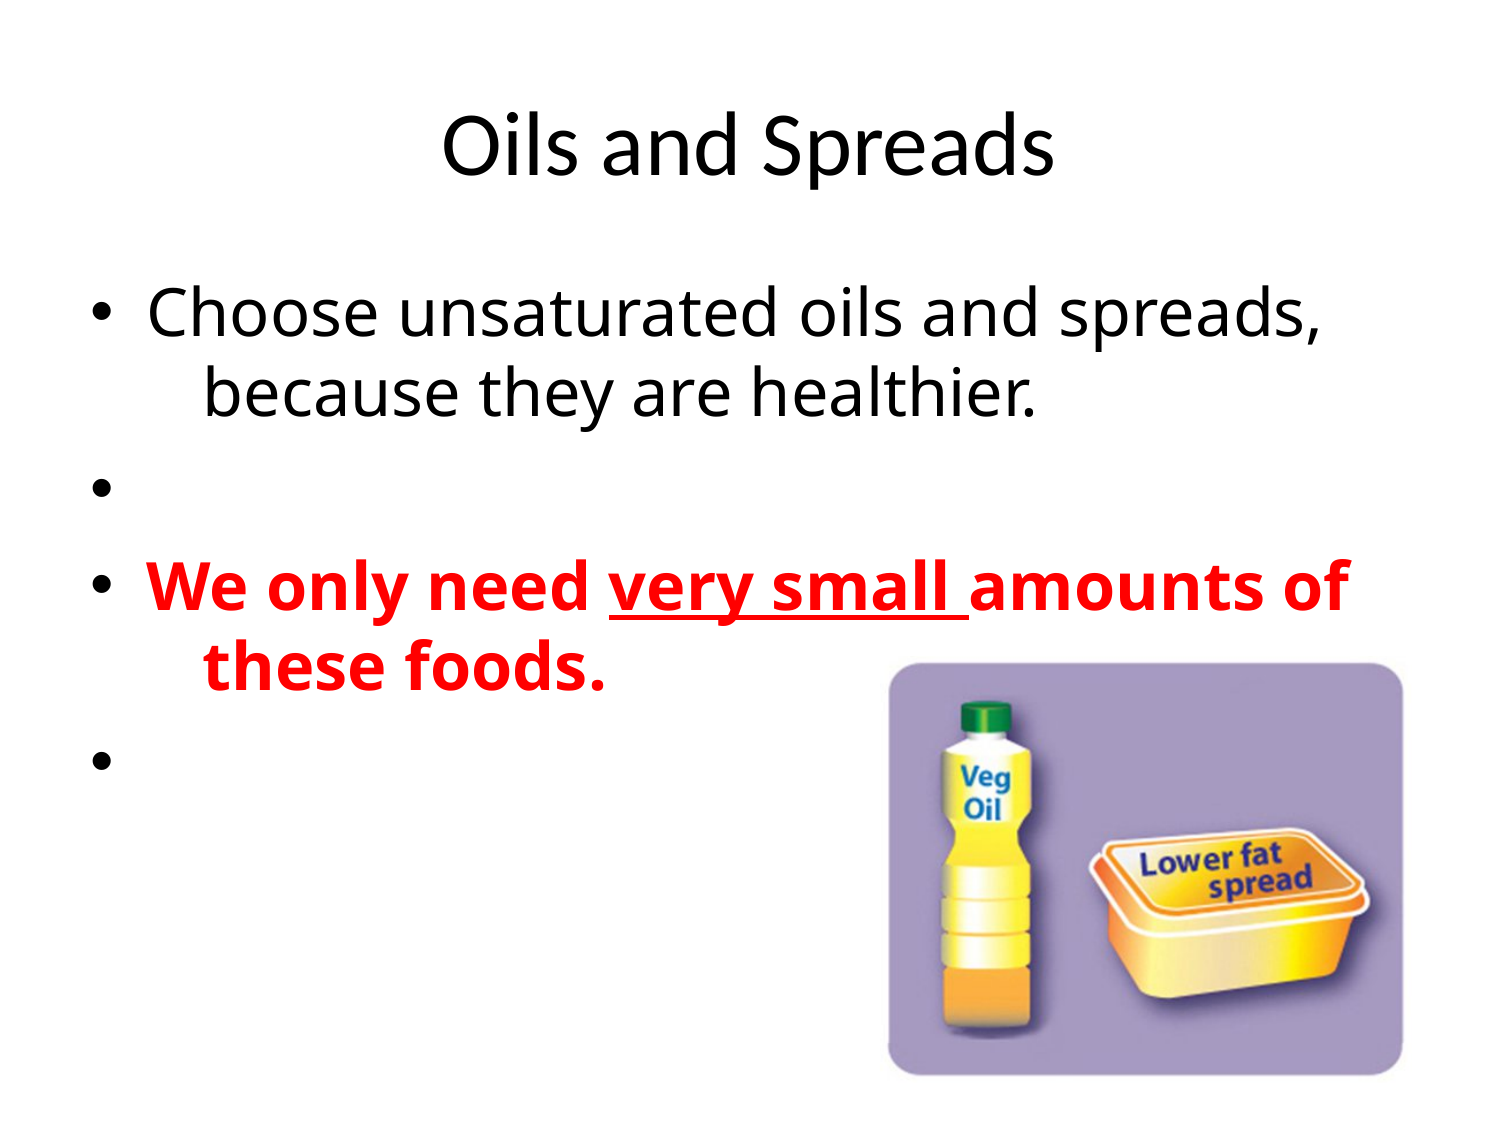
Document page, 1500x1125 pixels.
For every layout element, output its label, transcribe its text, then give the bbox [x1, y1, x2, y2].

title Oils and Spreads [75, 45, 1426, 233]
list Choose unsaturated oils and spreads, because they are healthier. We only need very small amounts of these foods. [75, 262, 1426, 1005]
picture [879, 656, 1412, 1083]
